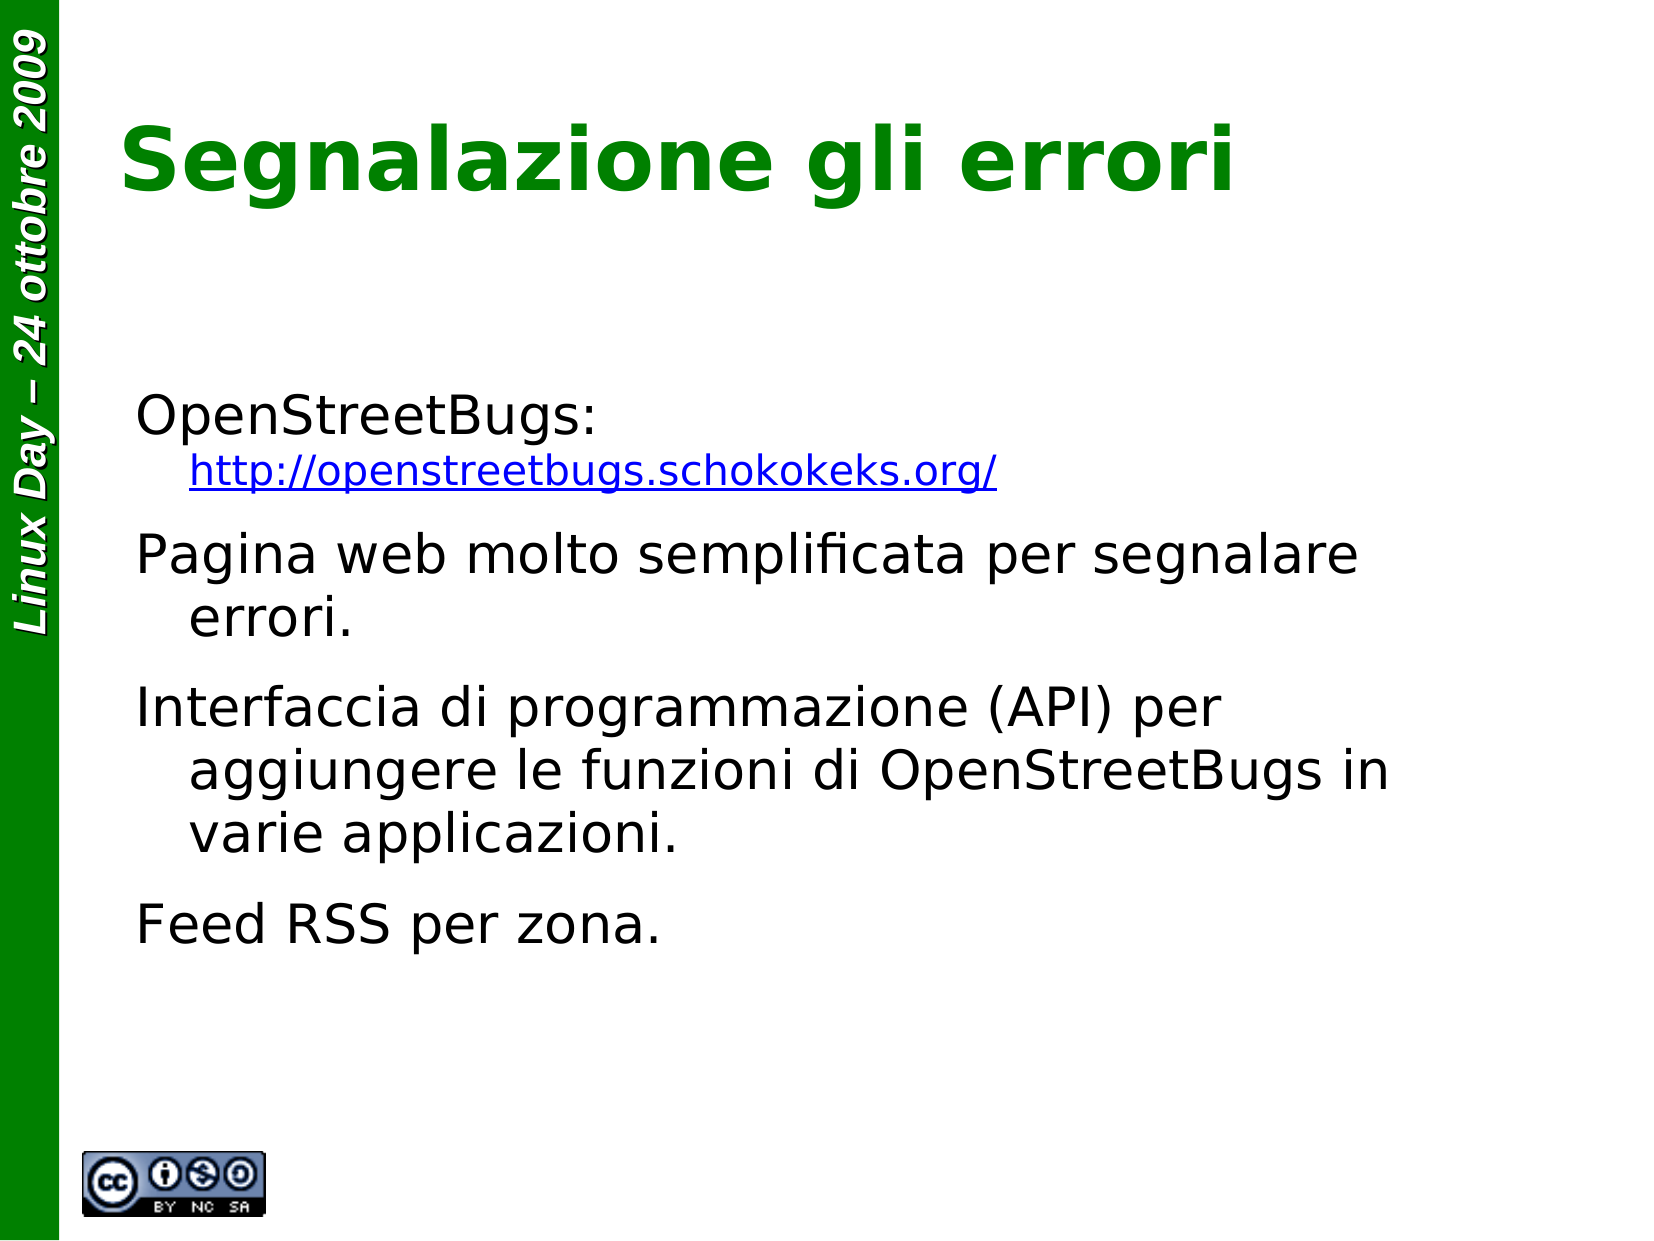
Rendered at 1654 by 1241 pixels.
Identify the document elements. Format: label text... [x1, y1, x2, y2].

title Segnalazione gli errori [118, 64, 1394, 257]
picture [82, 1151, 266, 1217]
list OpenStreetBugs: http://openstreetbugs.schokokeks.org/ Pagina web molto semplificata per segnalare errori. Interfaccia di programmazione (API) per aggiungere le funzioni di OpenStreetBugs in varie applicazioni. Feed RSS per zona. [118, 383, 1477, 1094]
